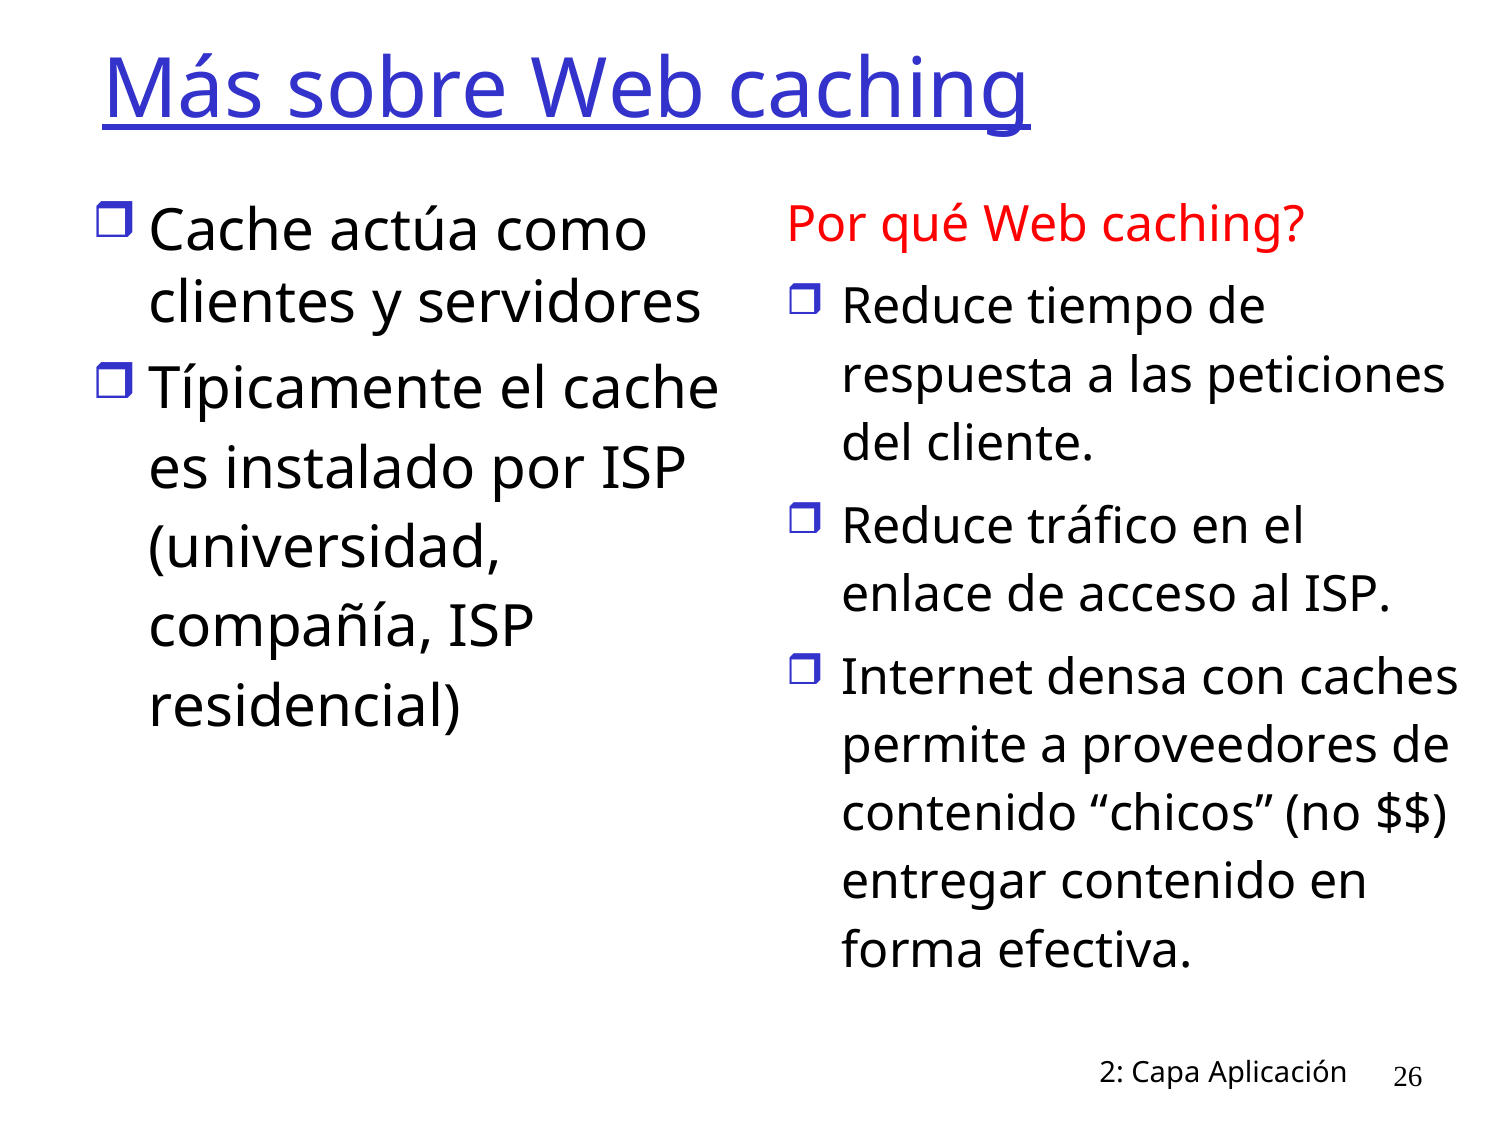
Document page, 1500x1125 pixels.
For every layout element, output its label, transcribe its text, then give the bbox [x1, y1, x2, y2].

list Por qué Web caching? Reduce tiempo de respuesta a las peticiones del cliente. Reduce tráfico en el enlace de acceso al ISP. Internet densa con caches permite a proveedores de contenido “chicos” (no $$) entregar contenido en forma efectiva. [785, 187, 1464, 836]
title Más sobre Web caching [87, 23, 1463, 150]
list Cache actúa como clientes y servidores Típicamente el cache es instalado por ISP (universidad, compañía, ISP residencial) [77, 186, 755, 1049]
